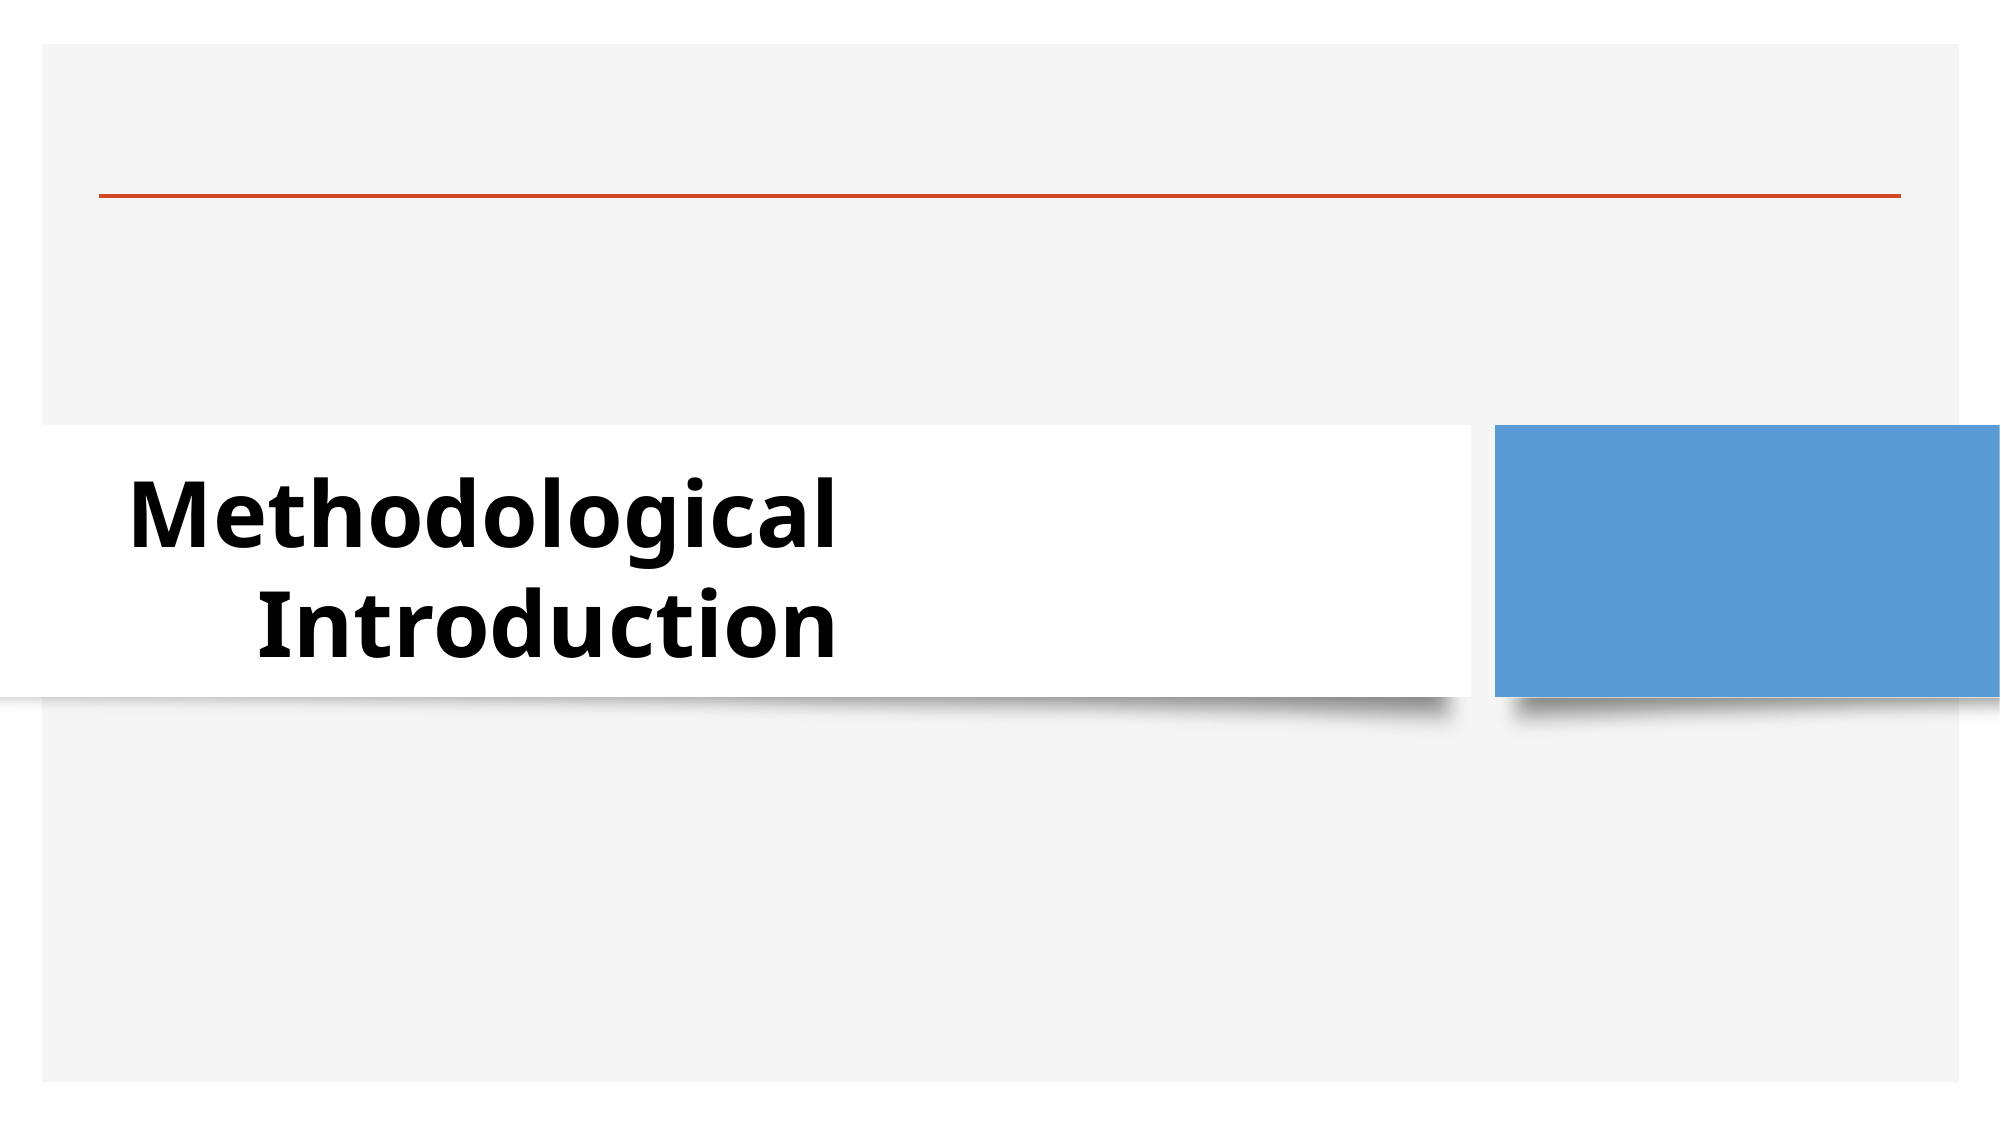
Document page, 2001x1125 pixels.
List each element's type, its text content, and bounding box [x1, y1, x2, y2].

title Methodological Introduction [111, 448, 1448, 674]
